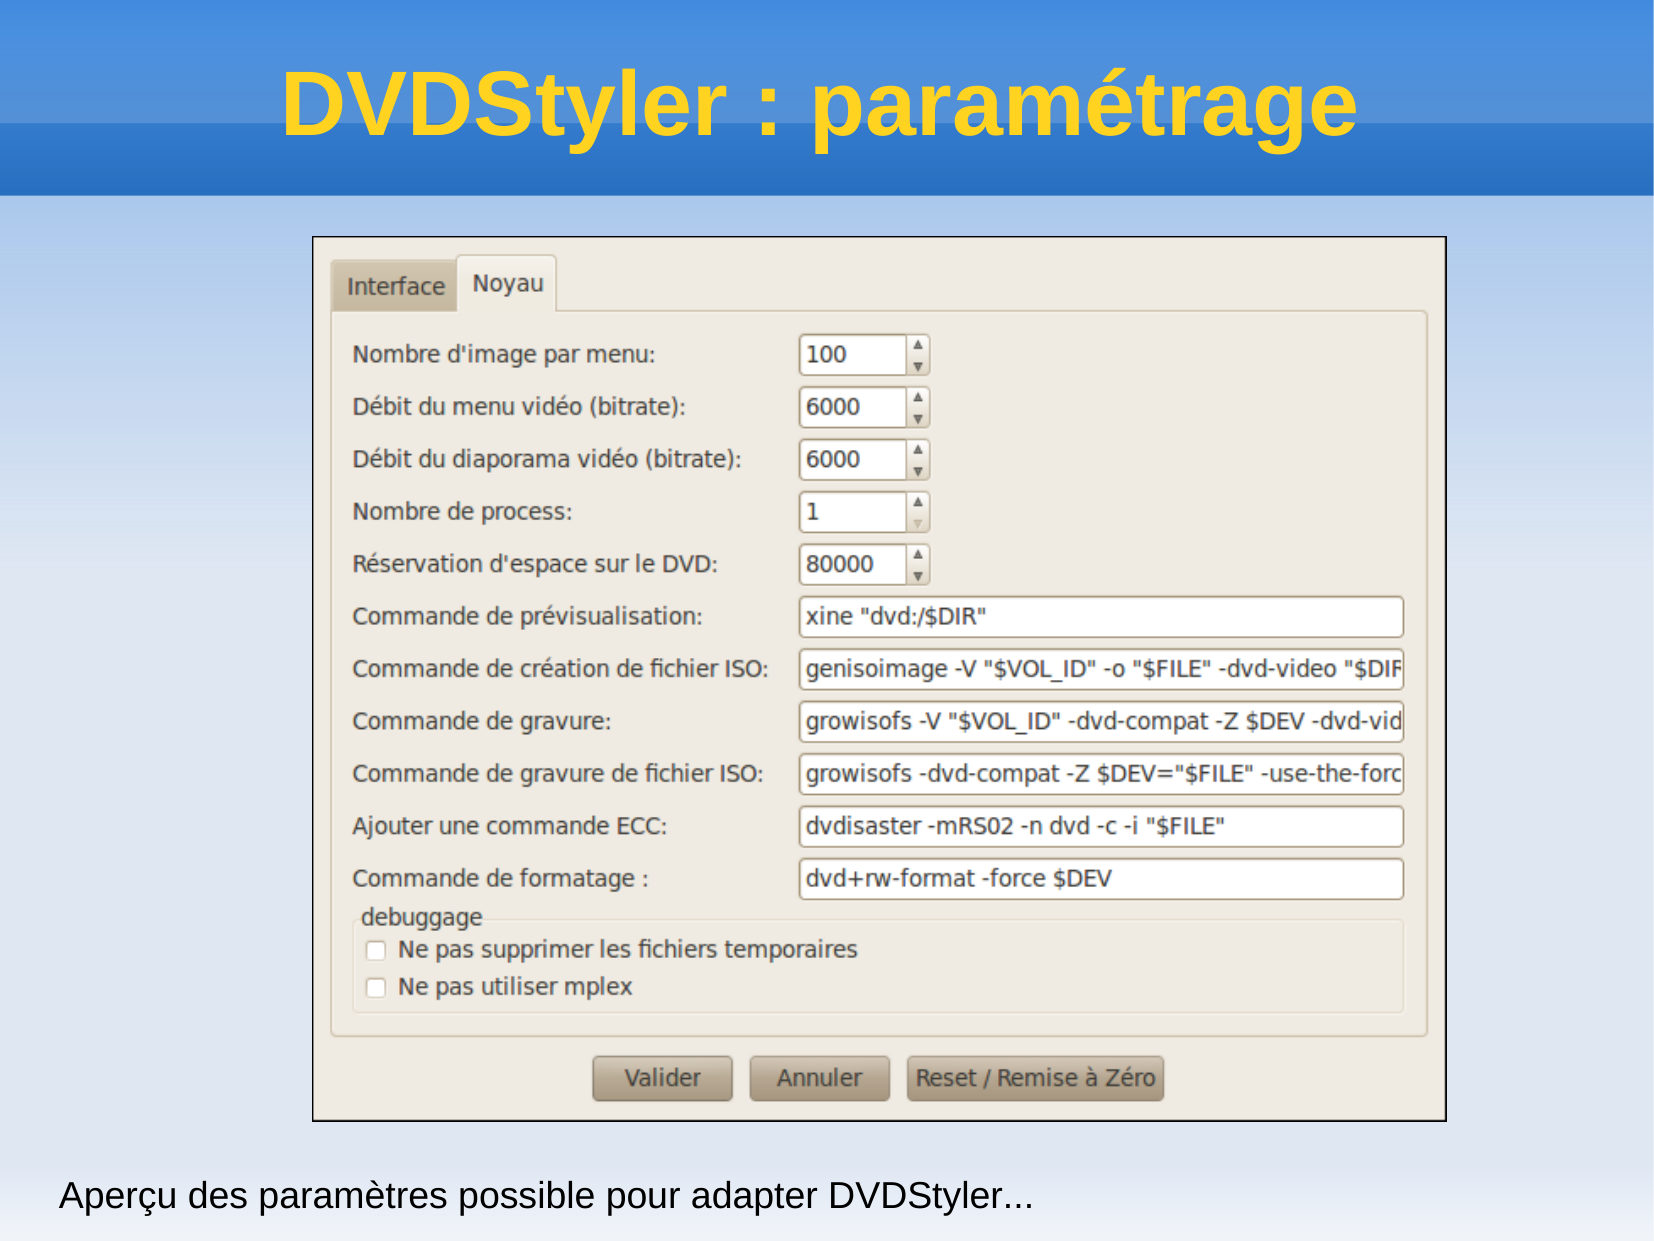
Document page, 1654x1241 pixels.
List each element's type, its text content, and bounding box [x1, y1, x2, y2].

picture [0, 0, 1654, 1241]
text_box Aperçu des paramètres possible pour adapter DVDStyler... [59, 1151, 1359, 1241]
title DVDStyler : paramétrage [76, 7, 1565, 200]
